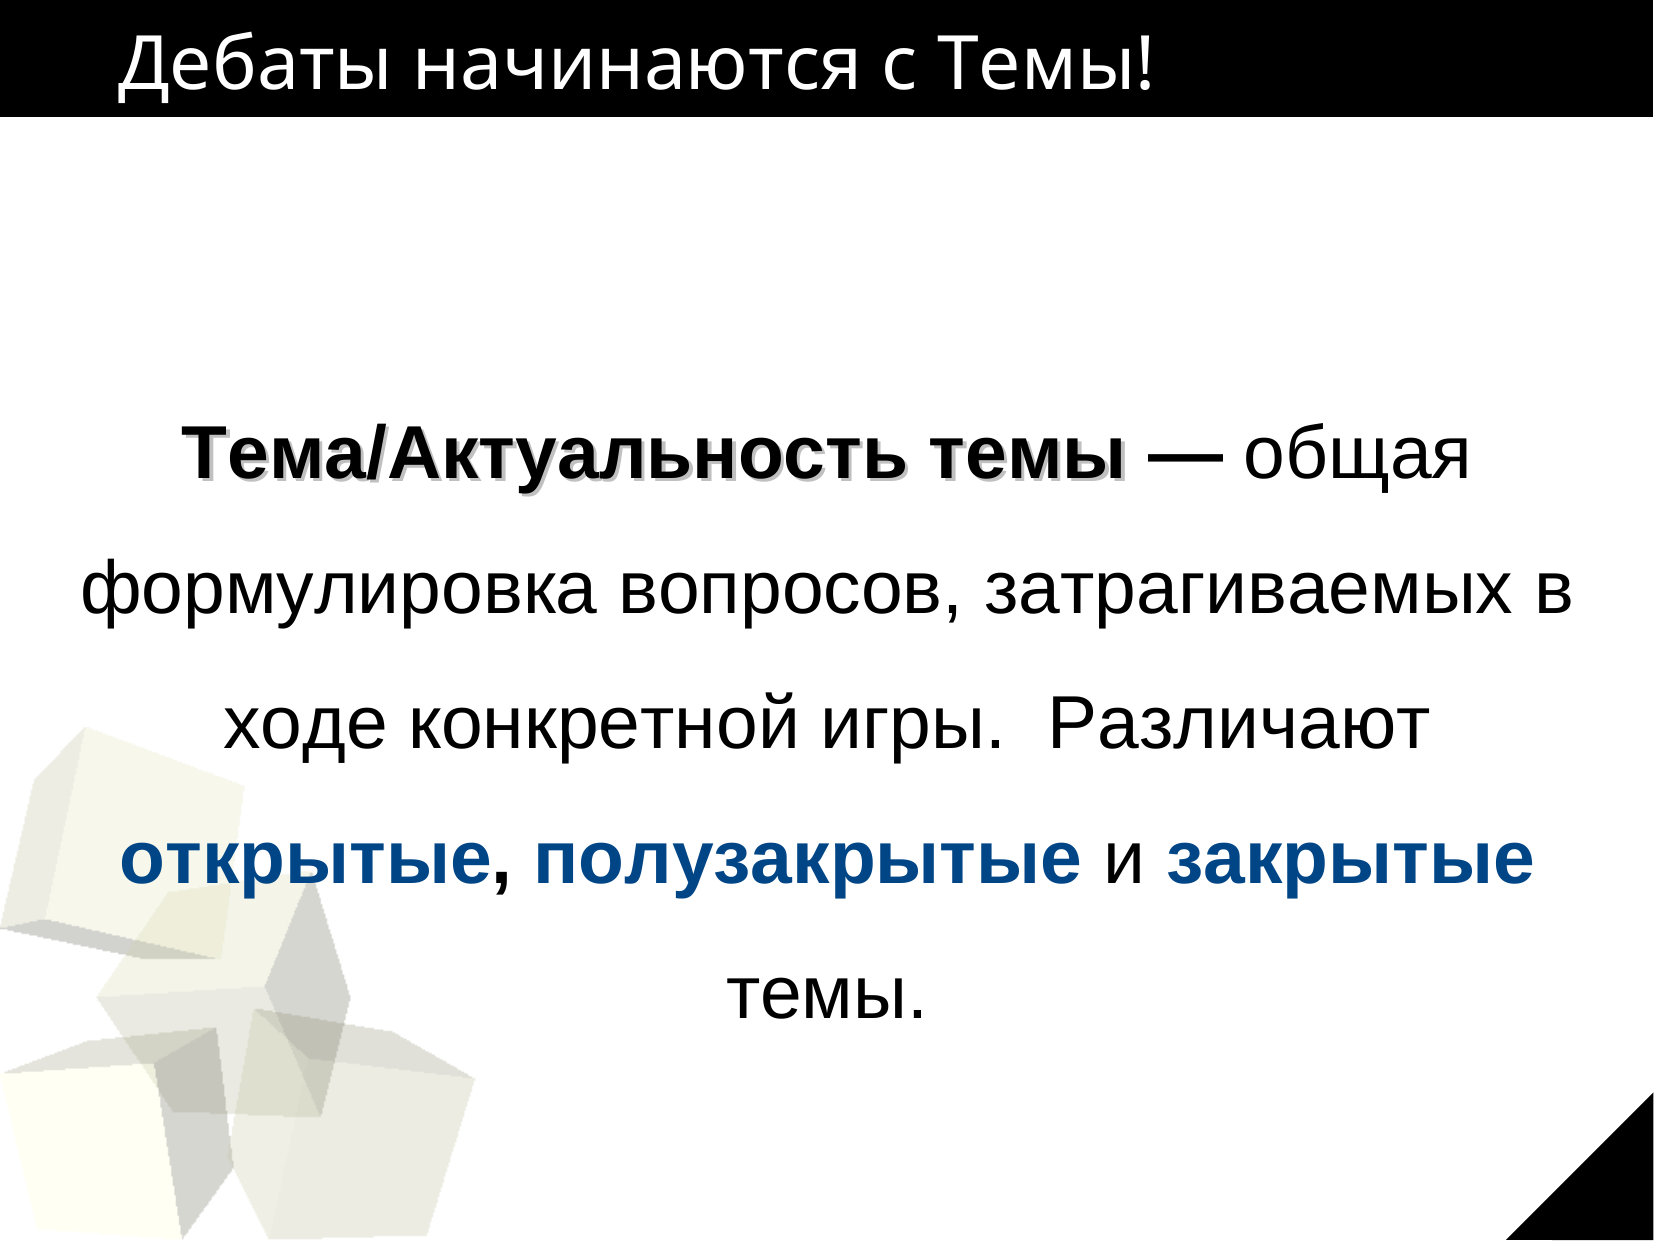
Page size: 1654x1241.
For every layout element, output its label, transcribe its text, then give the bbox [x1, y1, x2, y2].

title Дебаты начинаются с Темы! [118, 0, 1595, 119]
subtitle Тема/Актуальность темы — общая формулировка вопросов, затрагиваемых в ходе конкретной игры. Различают открытые, полузакрытые и закрытые темы. [44, 184, 1611, 1207]
